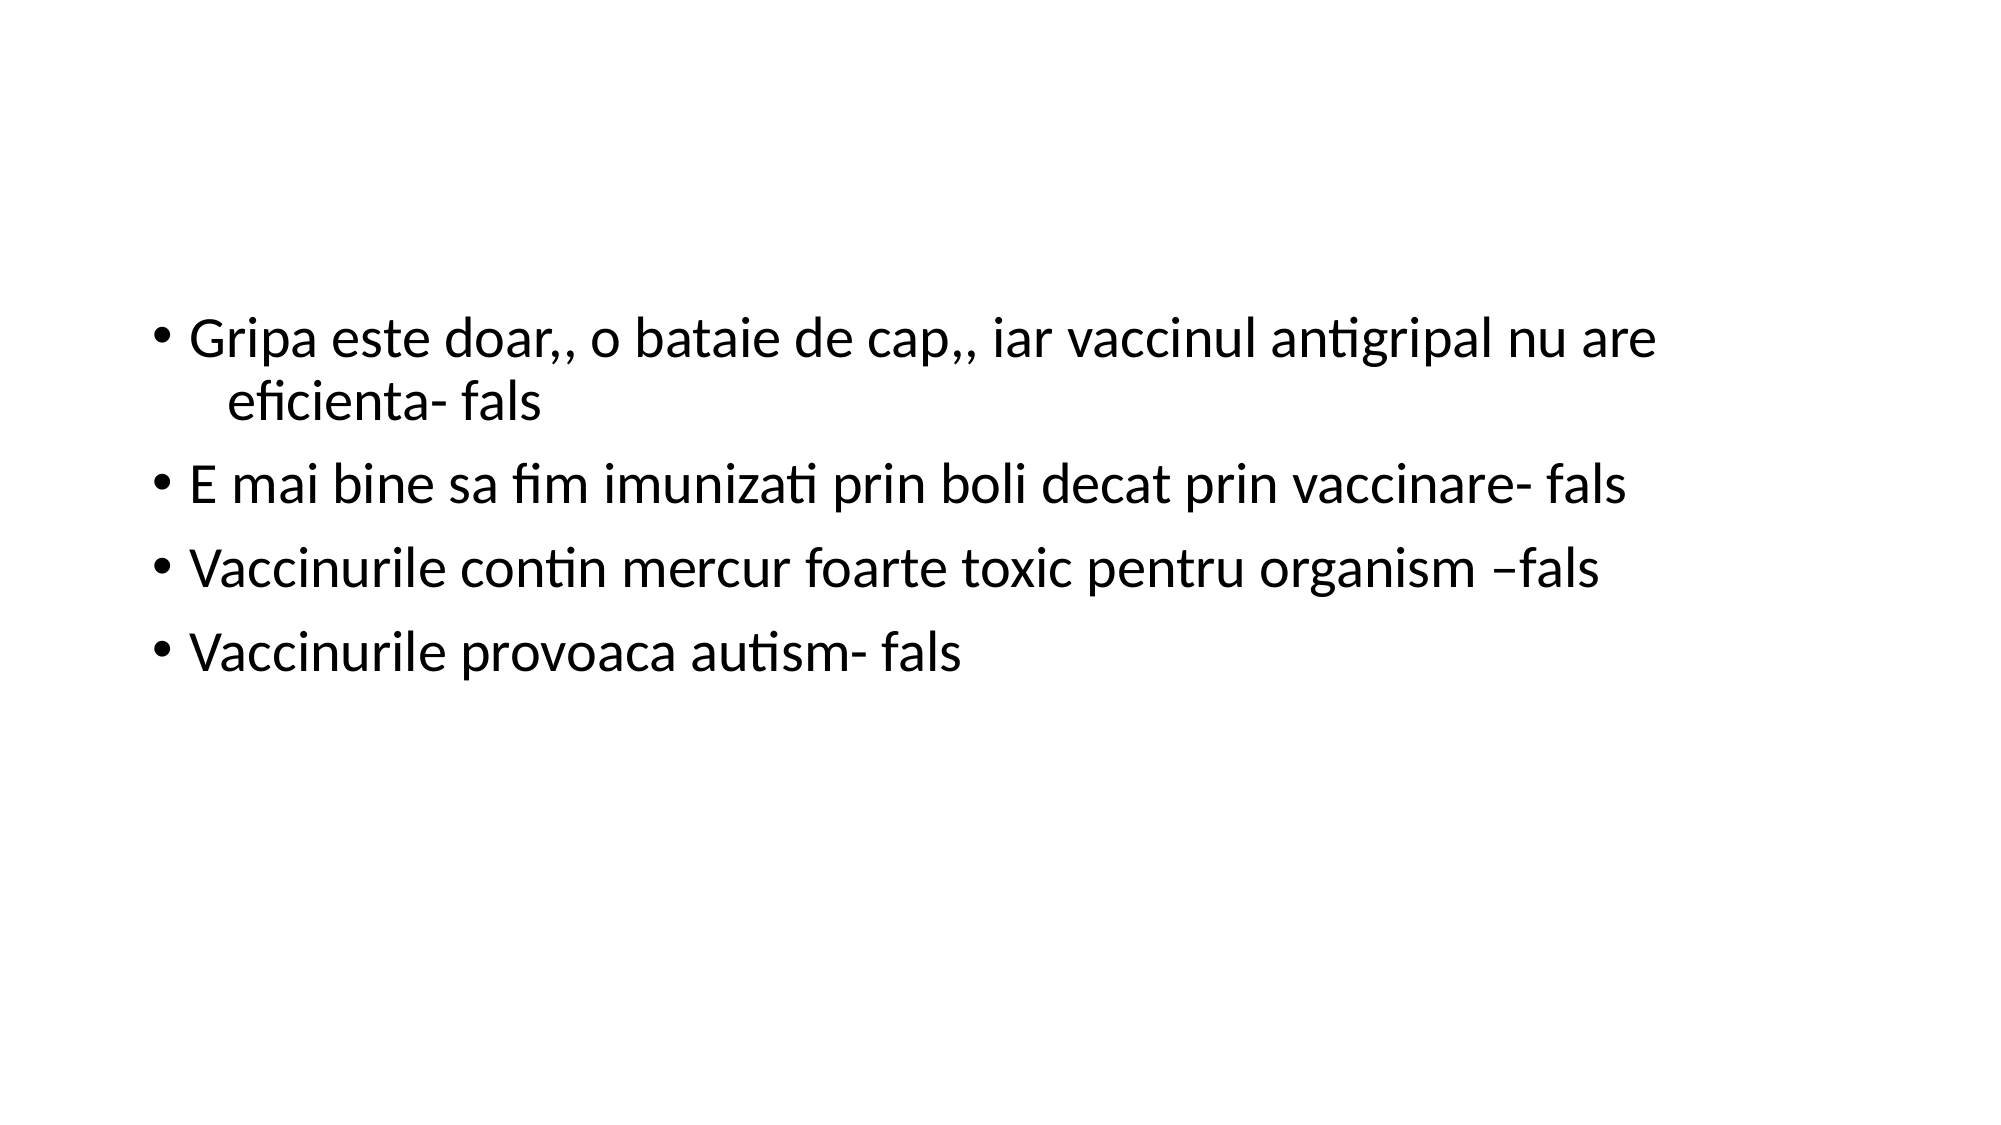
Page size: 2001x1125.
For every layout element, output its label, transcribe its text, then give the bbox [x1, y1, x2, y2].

list Gripa este doar,, o bataie de cap,, iar vaccinul antigripal nu are eficienta- fals E mai bine sa fim imunizati prin boli decat prin vaccinare- fals Vaccinurile contin mercur foarte toxic pentru organism –fals Vaccinurile provoaca autism- fals [137, 299, 1863, 1014]
